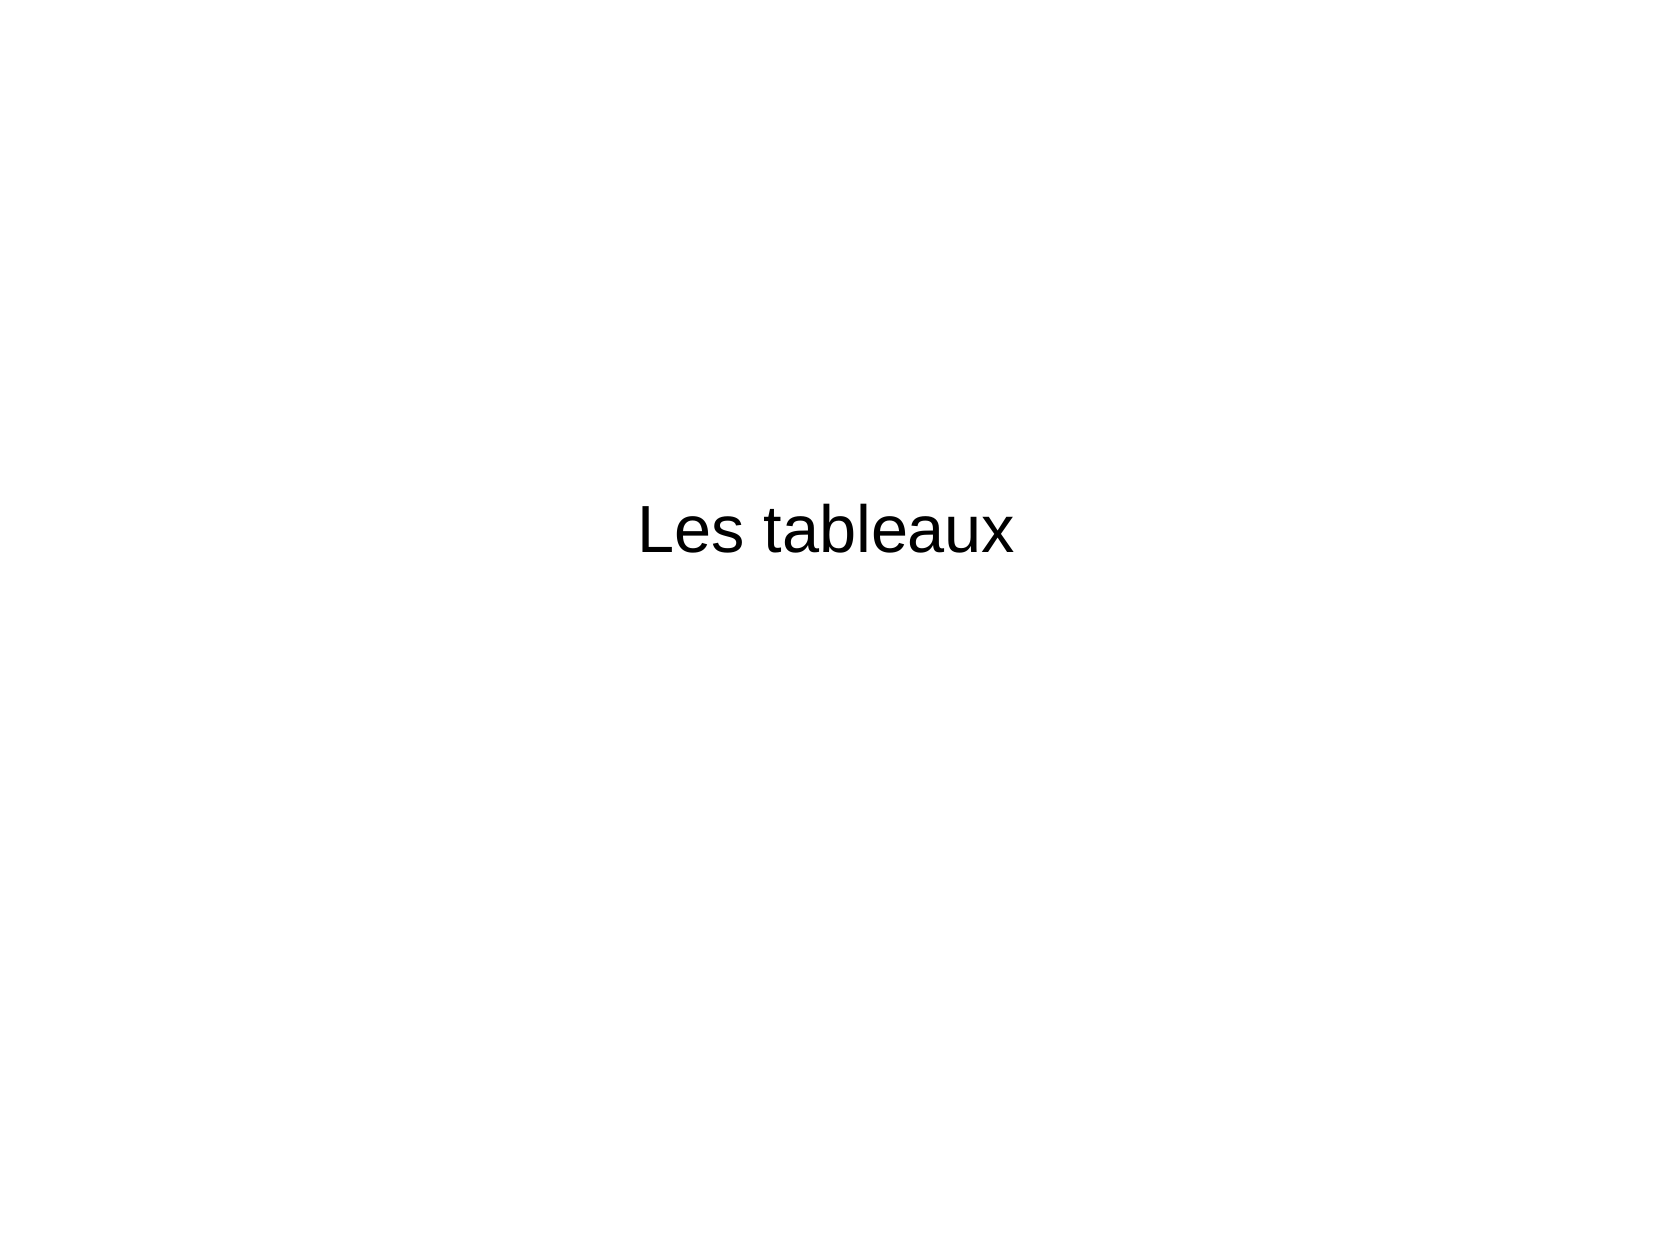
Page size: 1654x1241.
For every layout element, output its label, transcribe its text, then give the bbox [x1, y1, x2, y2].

subtitle Les tableaux [82, 49, 1571, 1010]
